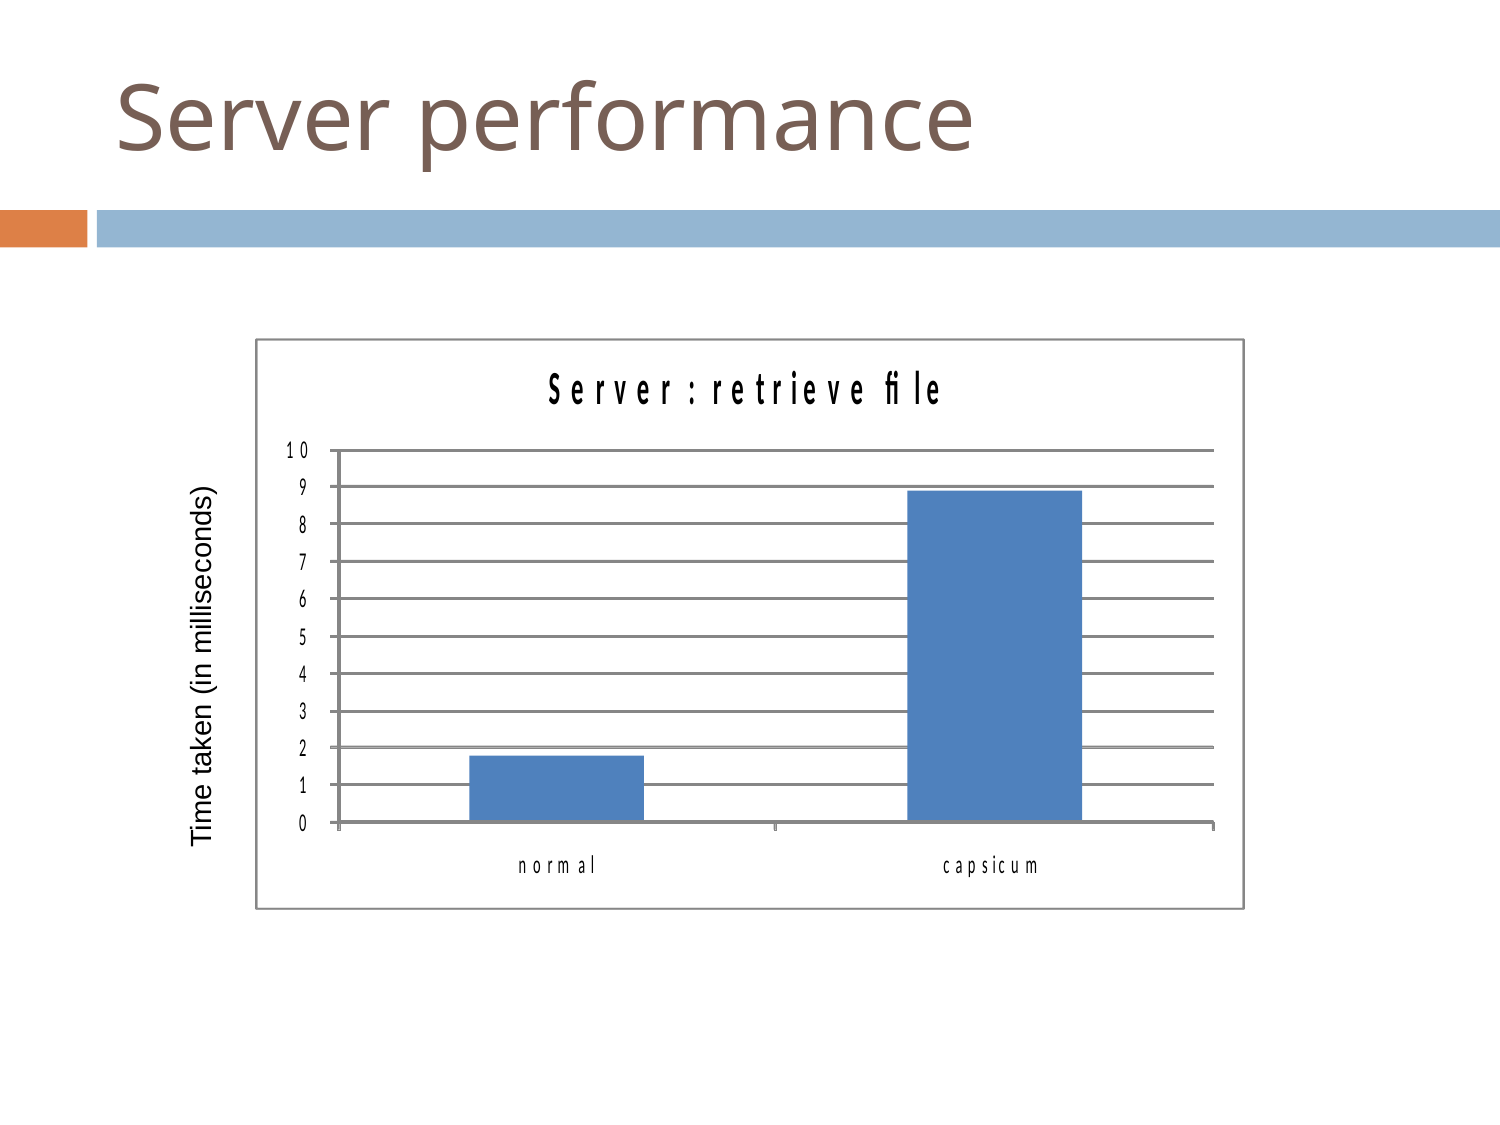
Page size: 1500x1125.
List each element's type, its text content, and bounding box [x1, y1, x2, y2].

title Server performance [100, 37, 1439, 200]
text_box Time taken (in milliseconds) [177, 412, 227, 863]
picture [254, 337, 1246, 911]
